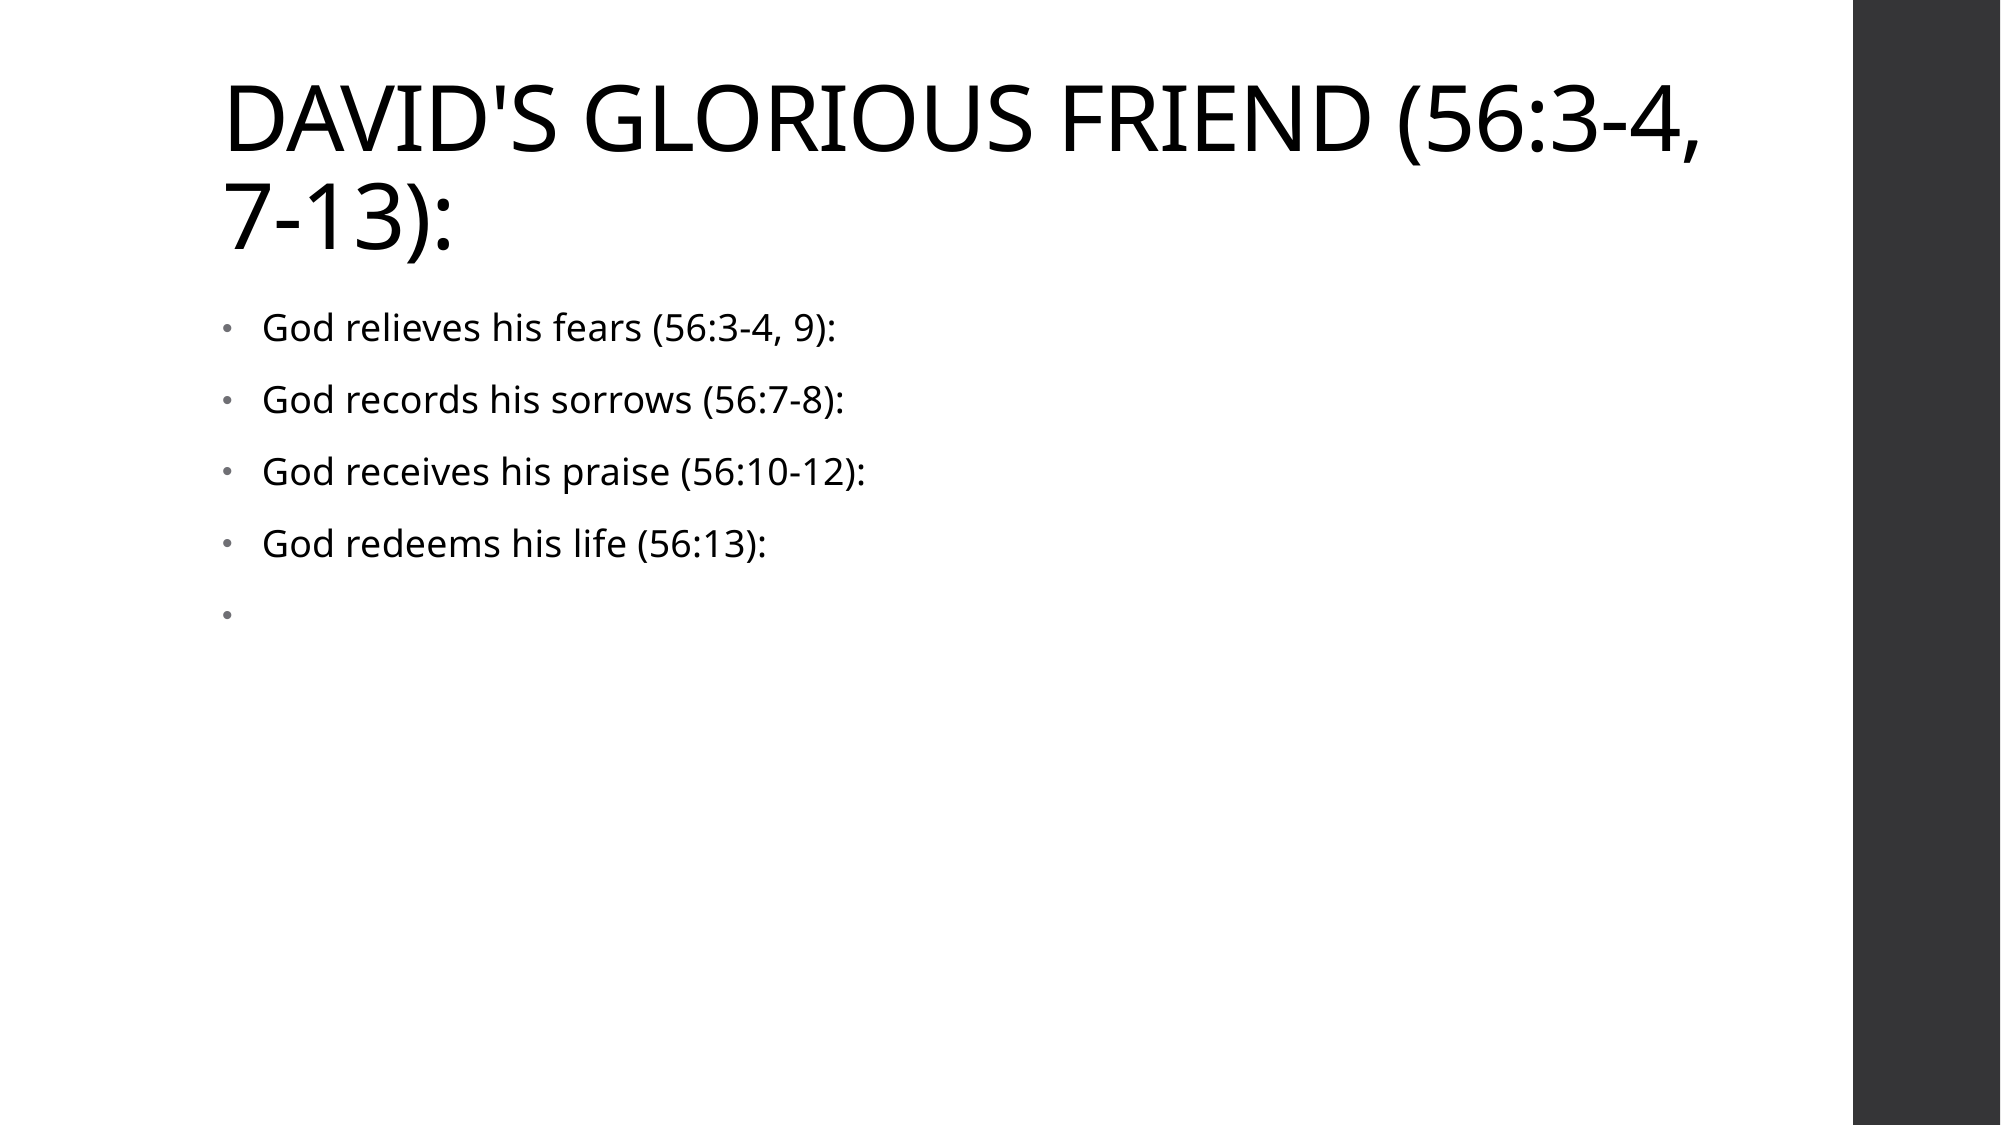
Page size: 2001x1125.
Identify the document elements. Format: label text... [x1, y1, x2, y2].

title DAVID'S GLORIOUS FRIEND (56:3-4, 7-13): [206, 60, 1797, 278]
list God relieves his fears (56:3-4, 9): God records his sorrows (56:7-8): God receives his praise (56:10-12): God redeems his life (56:13): [206, 299, 1617, 1014]
